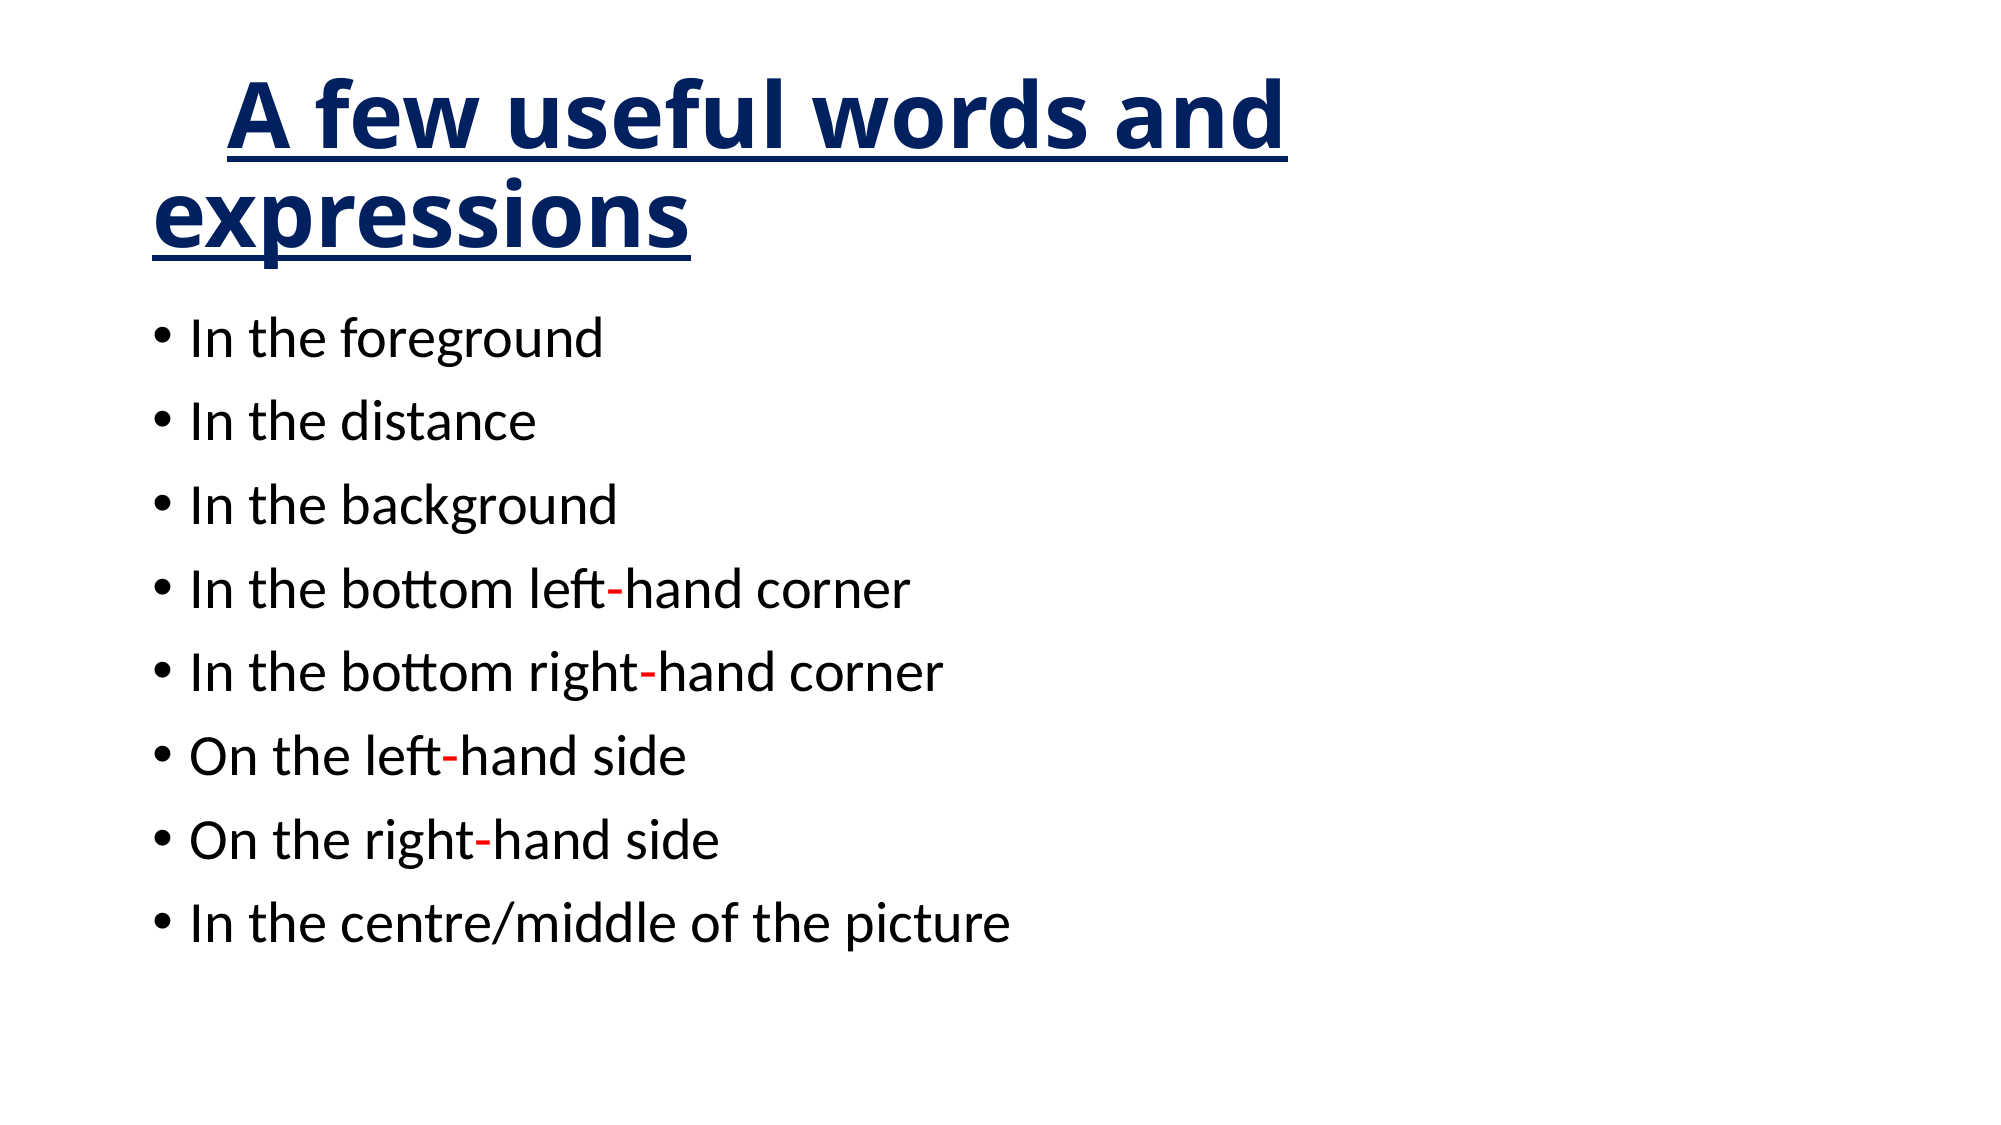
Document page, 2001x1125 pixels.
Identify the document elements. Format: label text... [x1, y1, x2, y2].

list In the foreground In the distance In the background In the bottom left-hand corner In the bottom right-hand corner On the left-hand side On the right-hand side In the centre/middle of the picture [137, 299, 1863, 1014]
title A few useful words and expressions [137, 59, 1863, 278]
